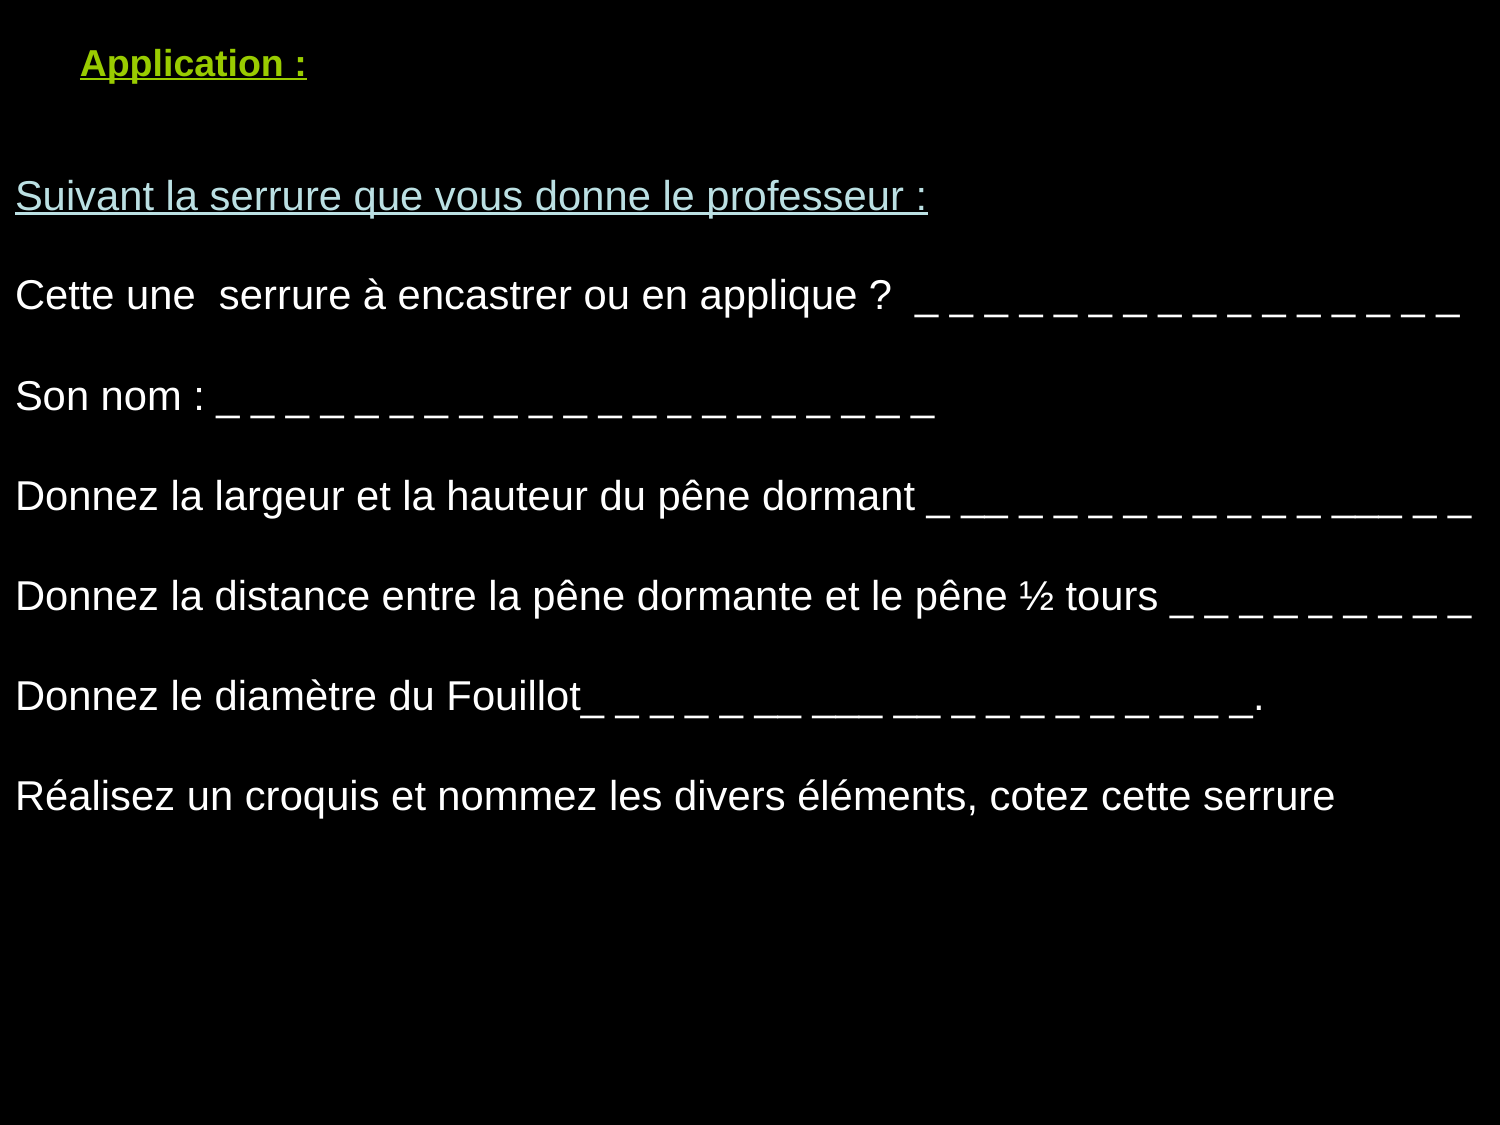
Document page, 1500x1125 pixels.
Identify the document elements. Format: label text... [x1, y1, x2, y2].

text_box Application : [65, 31, 333, 91]
text_box Suivant la serrure que vous donne le professeur : Cette une serrure à encastrer ou en applique ? _ _ _ _ _ _ _ _ _ _ _ _ _ _ _ _ Son nom : _ _ _ _ _ _ _ _ _ _ _ _ _ _ _ _ _ _ _ _ _ Donnez la largeur et la hauteur du pêne dormant _ __ _ _ _ _ _ _ _ _ _ ___ _ _ Donnez la distance entre la pêne dormante et le pêne ½ tours _ _ _ _ _ _ _ _ _ Donnez le diamètre du Fouillot_ _ _ _ _ __ ___ __ _ _ _ _ _ _ _ _ _. Réalisez un croquis et nommez les divers éléments, cotez cette serrure [0, 161, 1500, 826]
